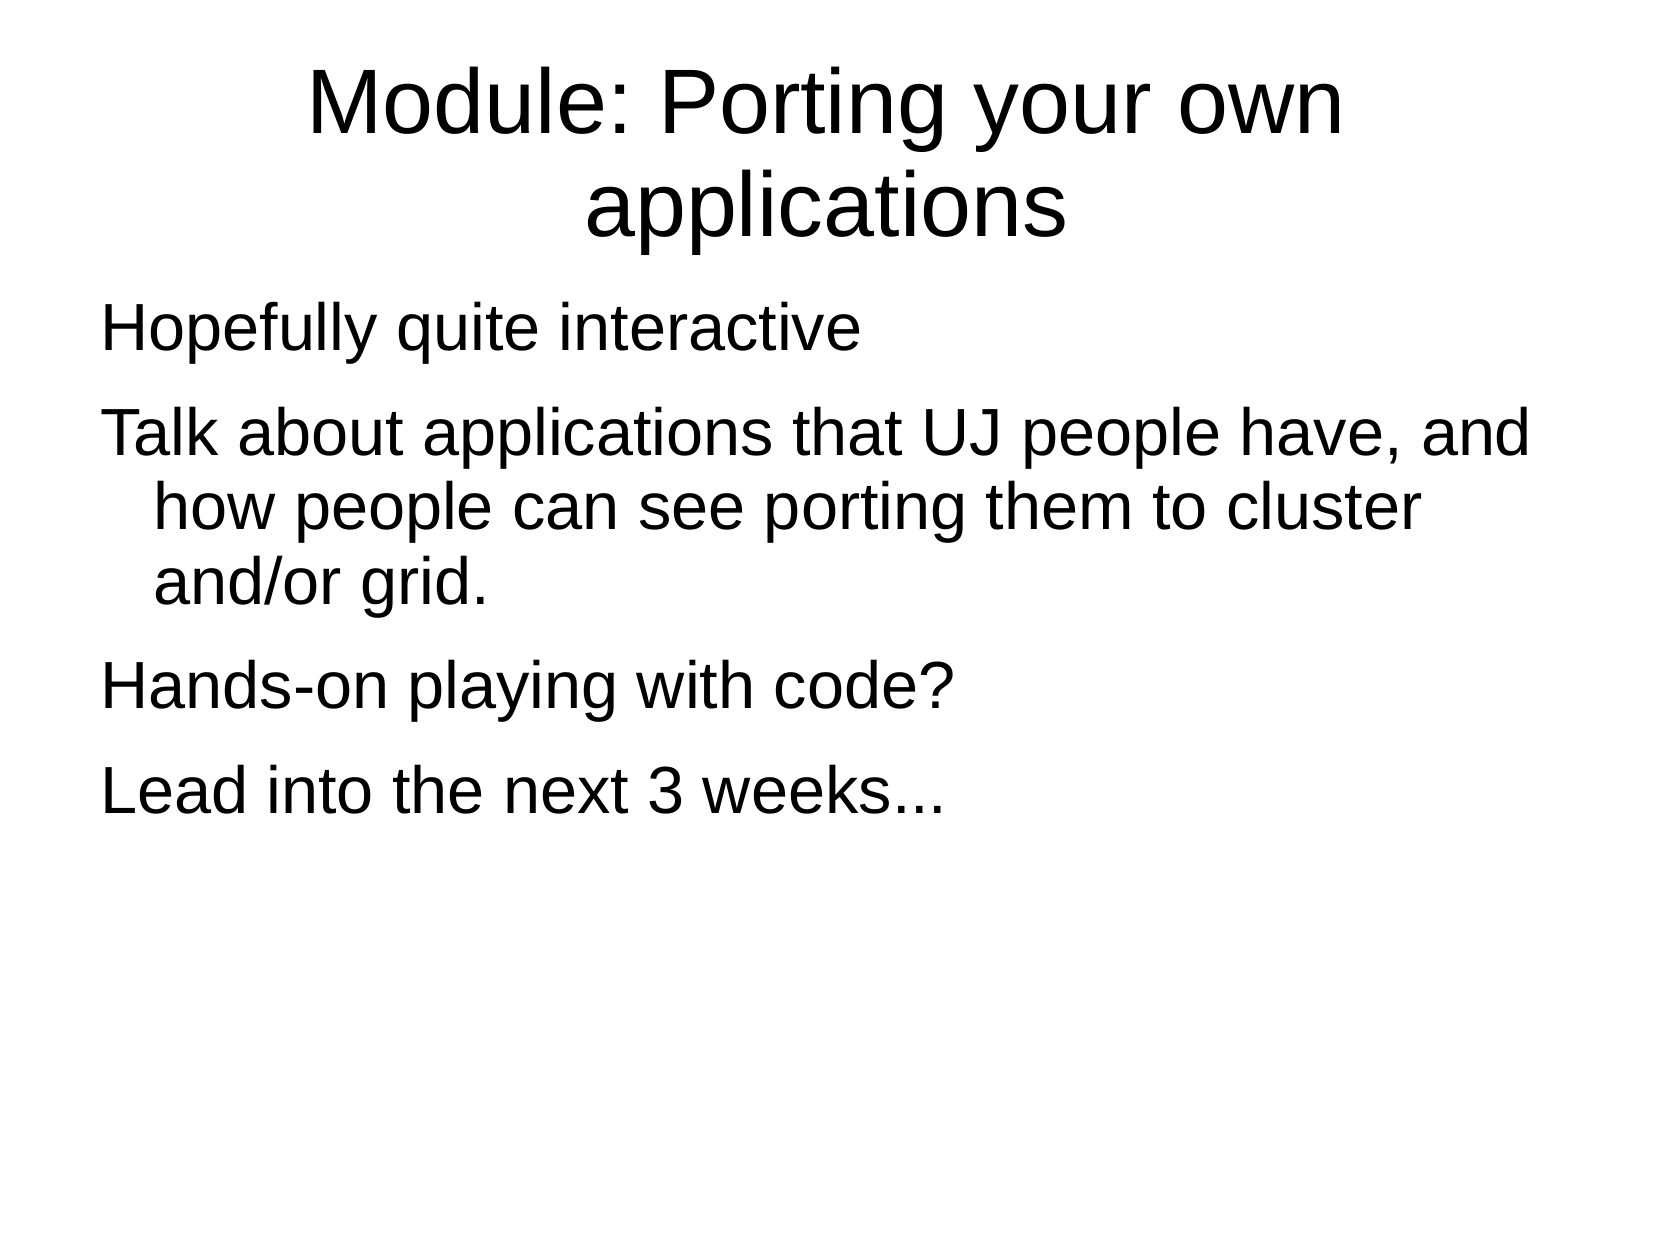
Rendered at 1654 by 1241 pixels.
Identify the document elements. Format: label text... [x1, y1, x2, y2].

list Hopefully quite interactive Talk about applications that UJ people have, and how people can see porting them to cluster and/or grid. Hands-on playing with code? Lead into the next 3 weeks... [82, 290, 1571, 1094]
title Module: Porting your own applications [82, 47, 1571, 259]
